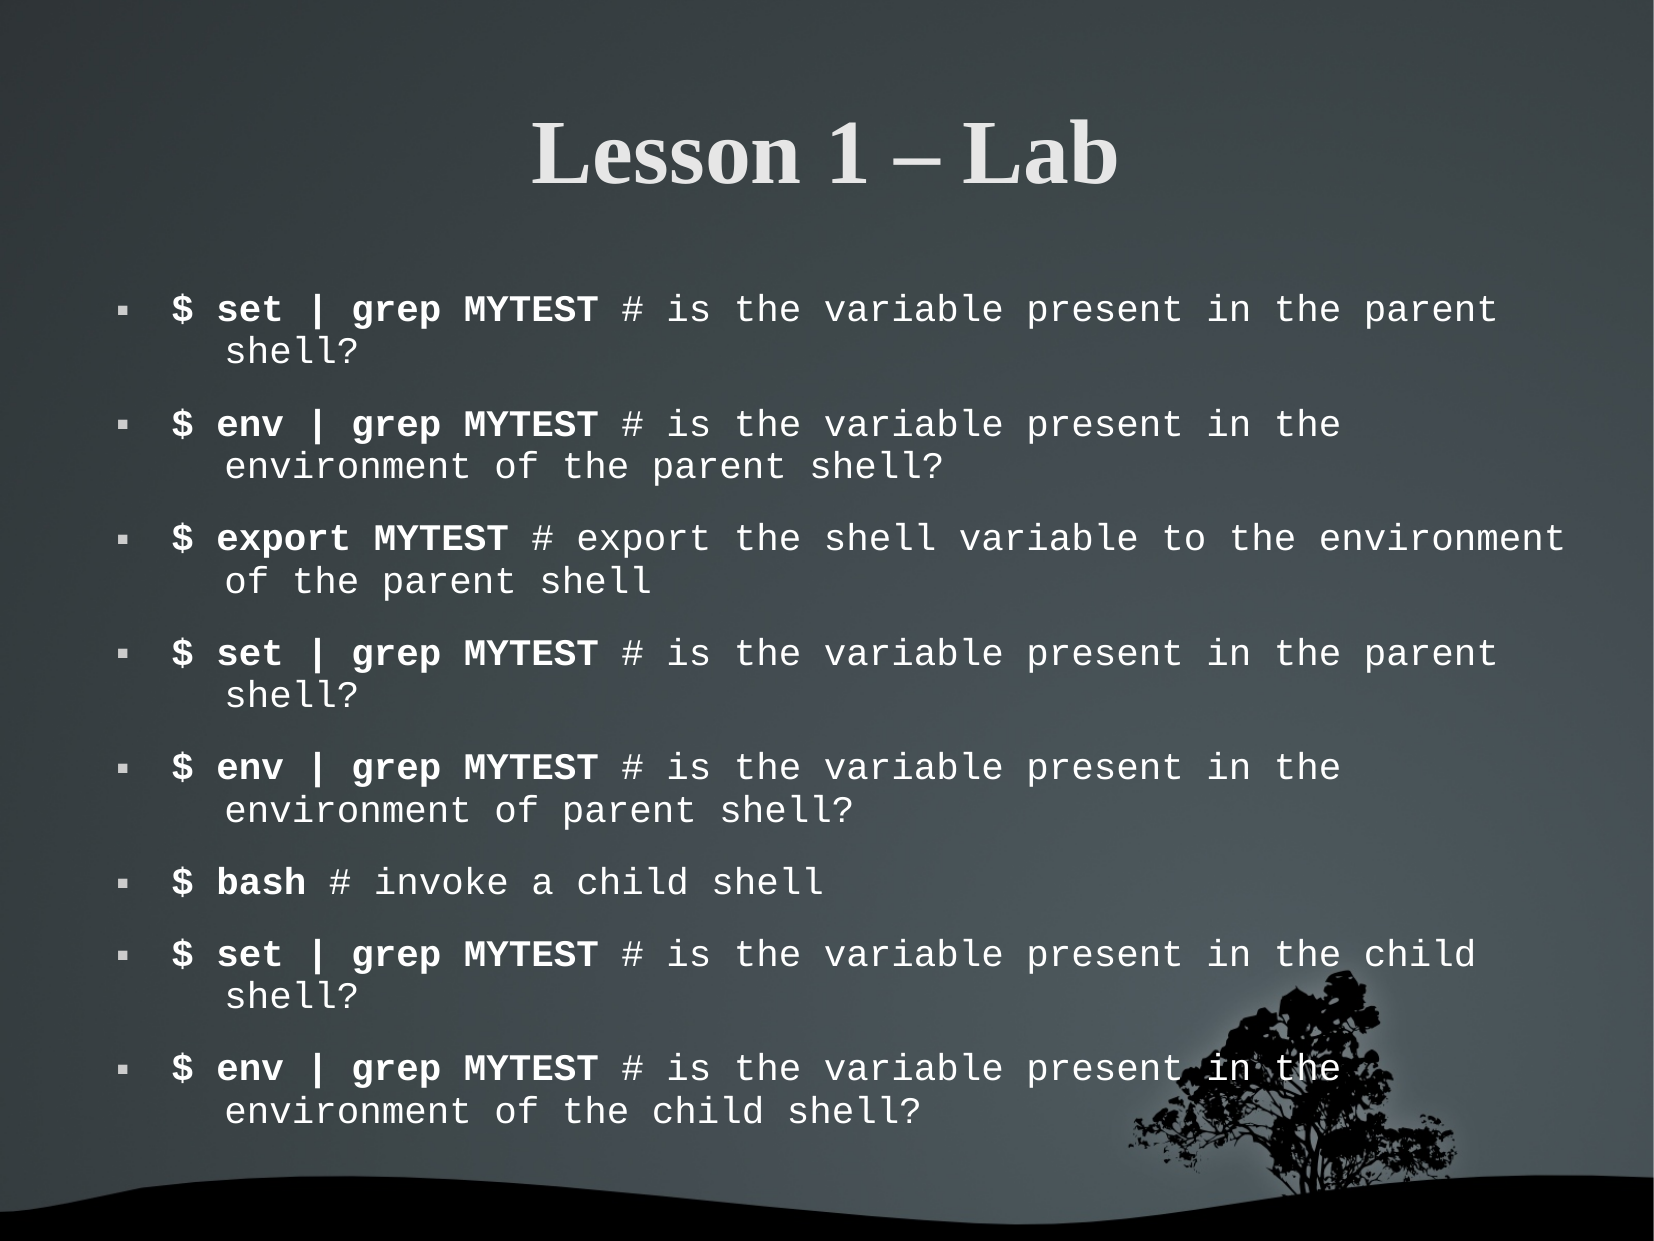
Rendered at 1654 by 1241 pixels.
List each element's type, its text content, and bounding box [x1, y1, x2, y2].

title Lesson 1 – Lab [82, 49, 1571, 257]
picture [0, 0, 1654, 1241]
list $ set | grep MYTEST # is the variable present in the parent shell? $ env | grep MYTEST # is the variable present in the environment of the parent shell? $ export MYTEST # export the shell variable to the environment of the parent shell $ set | grep MYTEST # is the variable present in the parent shell? $ env | grep MYTEST # is the variable present in the environment of parent shell? $ bash # invoke a child shell $ set | grep MYTEST # is the variable present in the child shell? $ env | grep MYTEST # is the variable present in the environment of the child shell? [82, 290, 1571, 1135]
